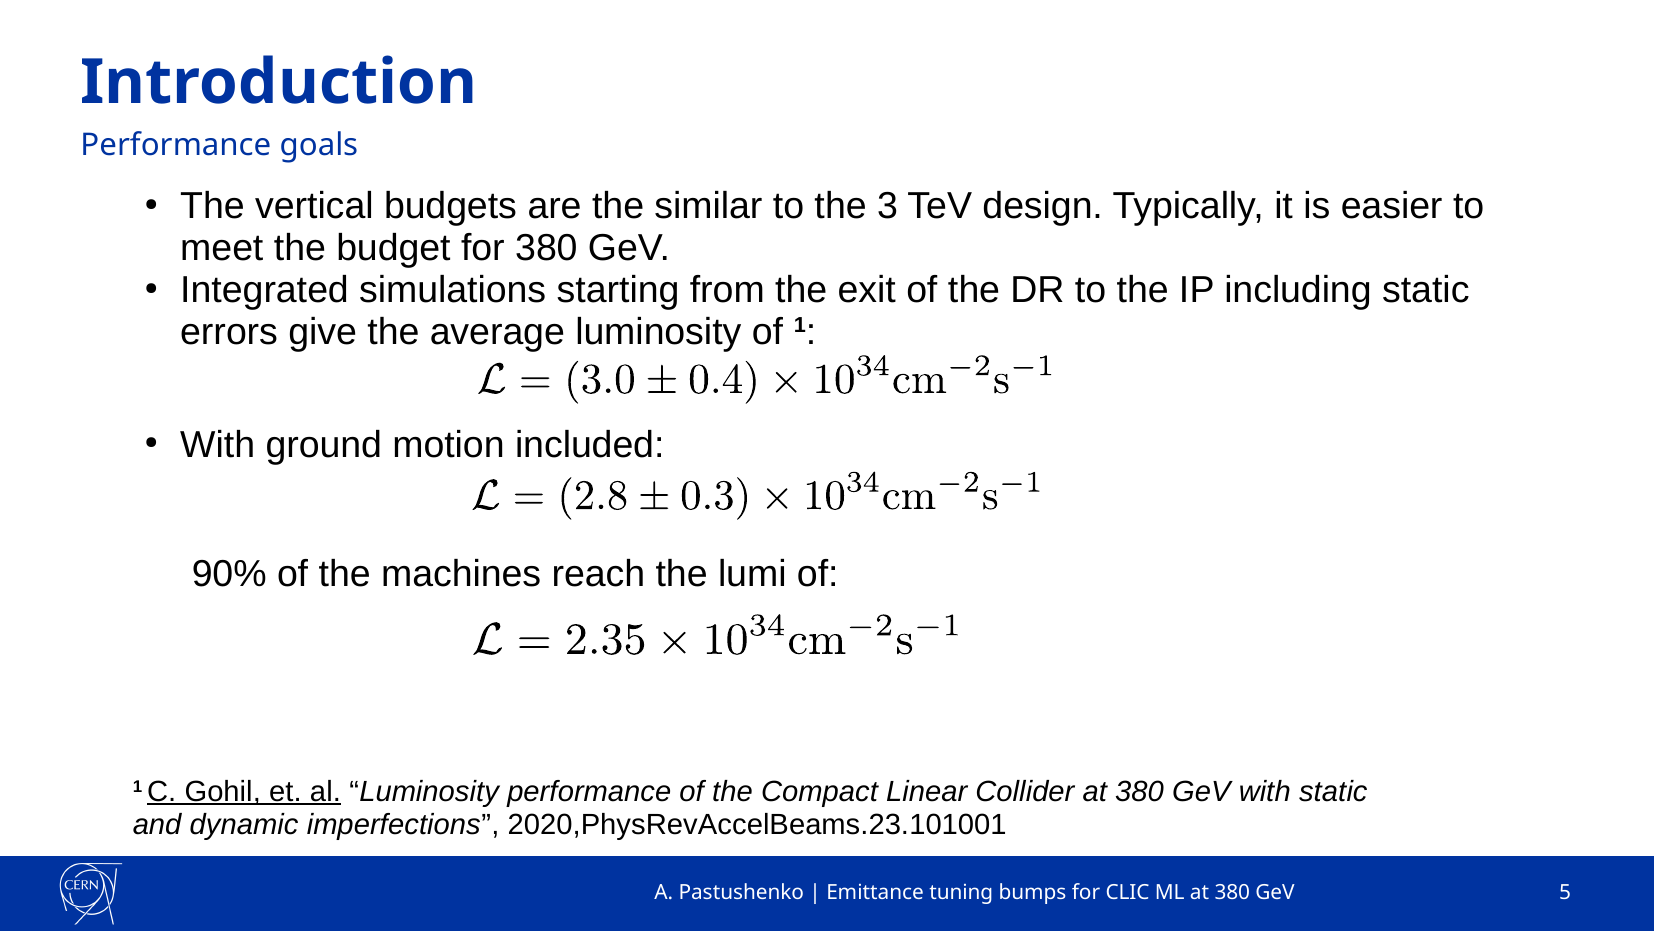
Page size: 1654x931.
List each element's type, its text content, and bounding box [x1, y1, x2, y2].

text_box 90% of the machines reach the lumi of: [177, 545, 1501, 603]
text_box [478, 355, 1052, 404]
text_box [473, 614, 958, 655]
picture [56, 859, 127, 928]
title Introduction Performance goals [80, 37, 1569, 147]
text_box The vertical budgets are the similar to the 3 TeV design. Typically, it is easier to meet the budget for 380 GeV. Integrated simulations starting from the exit of the DR to the IP including static errors give the average luminosity of 1: [129, 177, 1501, 360]
text_box [472, 473, 1040, 520]
text_box With ground motion included: [129, 415, 1465, 473]
text_box 1 C. Gohil, et. al. “Luminosity performance of the Compact Linear Collider at 380 GeV with static and dynamic imperfections”, 2020,PhysRevAccelBeams.23.101001 [118, 767, 1430, 849]
